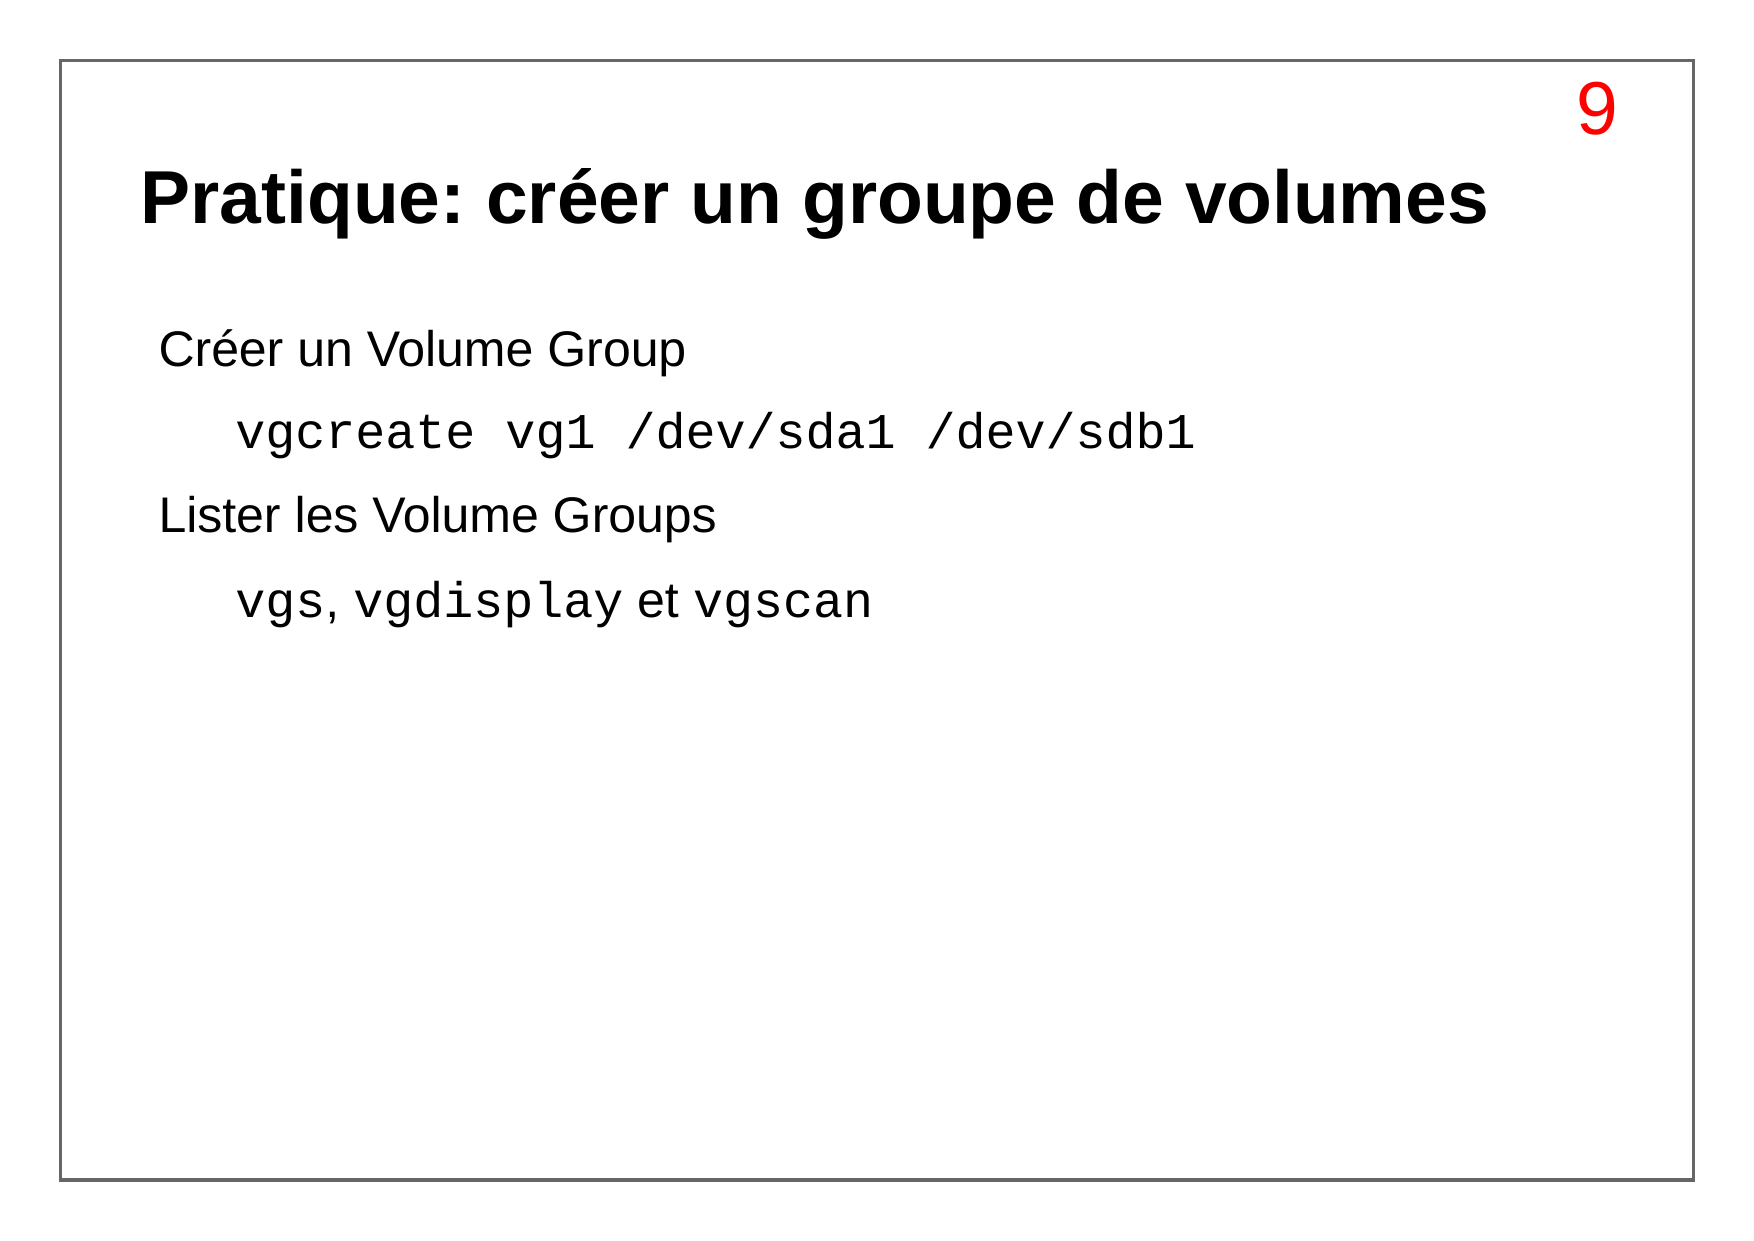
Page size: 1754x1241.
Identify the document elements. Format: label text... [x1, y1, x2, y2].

list Créer un Volume Group vgcreate vg1 /dev/sda1 /dev/sdb1 Lister les Volume Groups vgs, vgdisplay et vgscan [140, 321, 1614, 1048]
title Pratique: créer un groupe de volumes [140, 111, 1614, 284]
